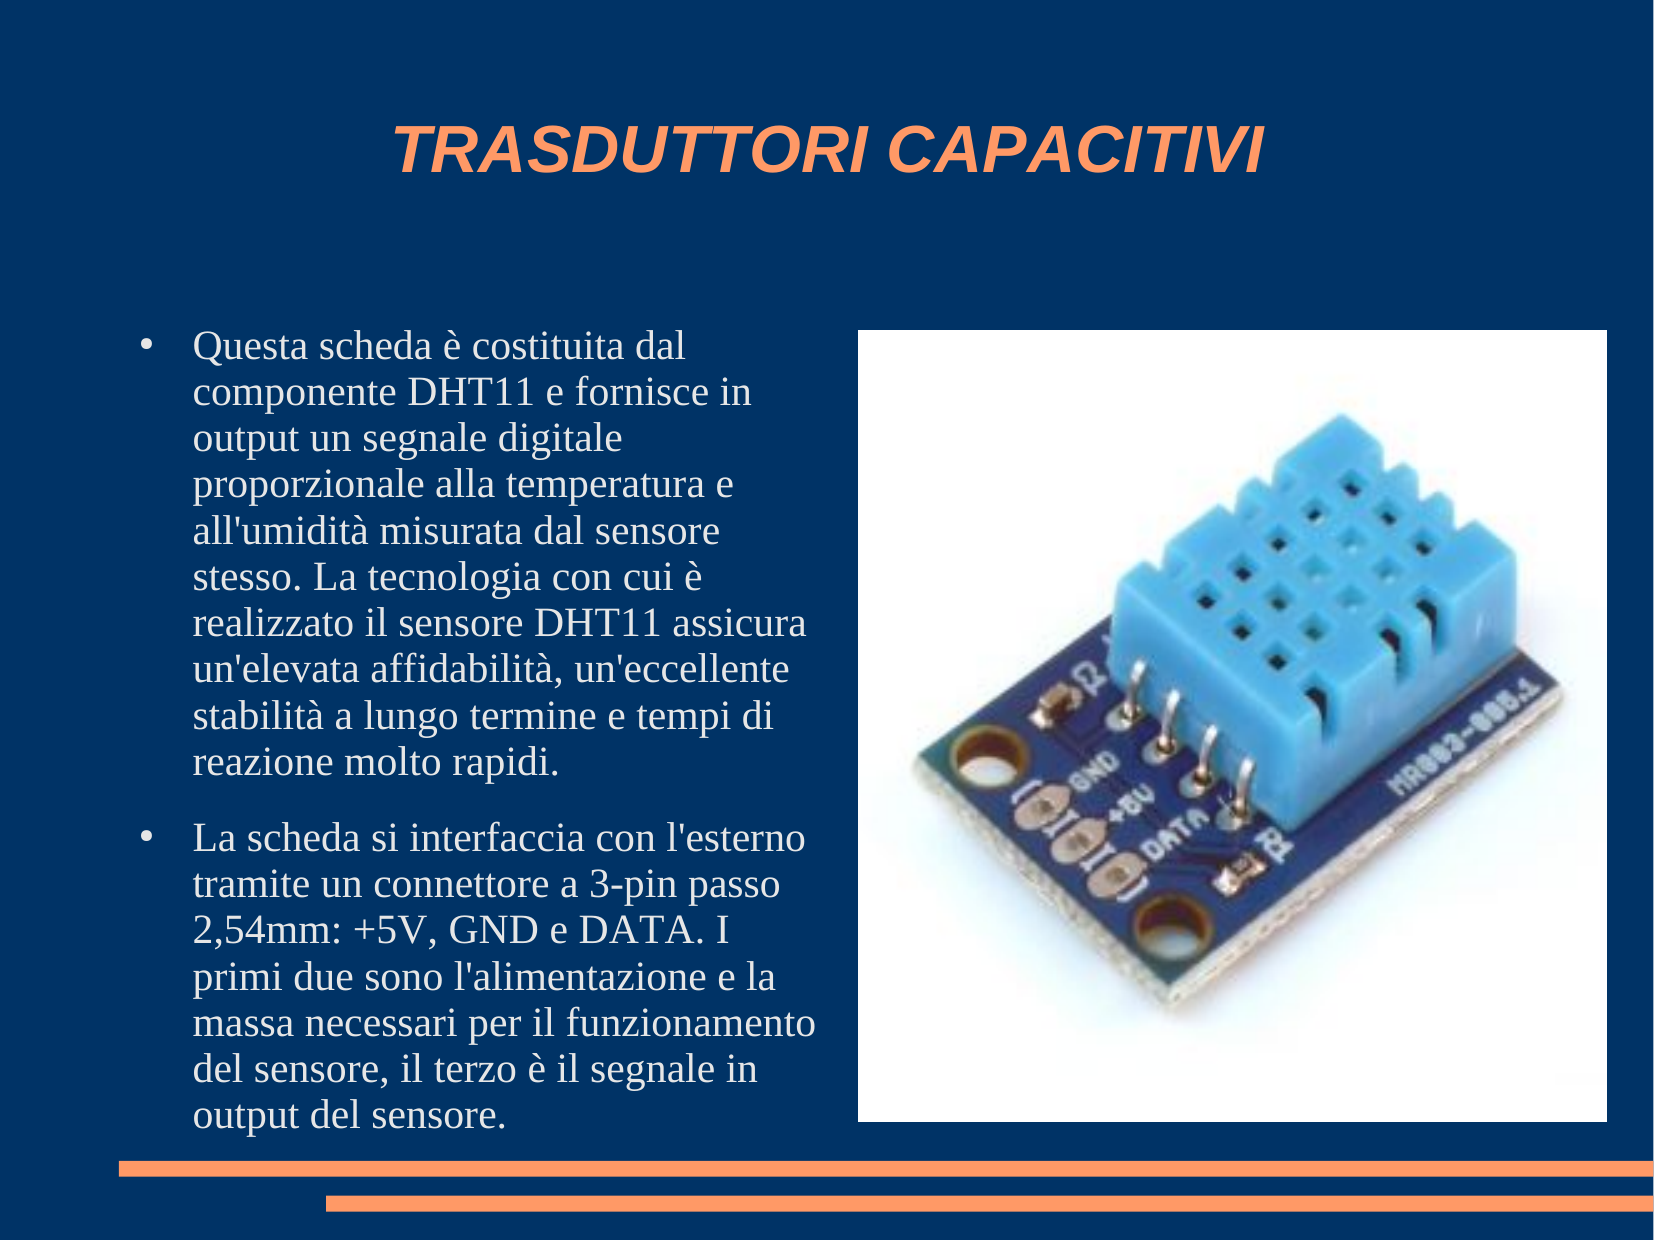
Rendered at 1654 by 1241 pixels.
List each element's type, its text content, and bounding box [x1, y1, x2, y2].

picture [858, 330, 1607, 1123]
list Questa scheda è costituita dal componente DHT11 e fornisce in output un segnale digitale proporzionale alla temperatura e all'umidità misurata dal sensore stesso. La tecnologia con cui è realizzato il sensore DHT11 assicura un'elevata affidabilità, un'eccellente stabilità a lungo termine e tempi di reazione molto rapidi. La scheda si interfaccia con l'esterno tramite un connettore a 3-pin passo 2,54mm: +5V, GND e DATA. I primi due sono l'alimentazione e la massa necessari per il funzionamento del sensore, il terzo è il segnale in output del sensore. [121, 322, 824, 1151]
title TRASDUTTORI CAPACITIVI [121, 46, 1534, 254]
